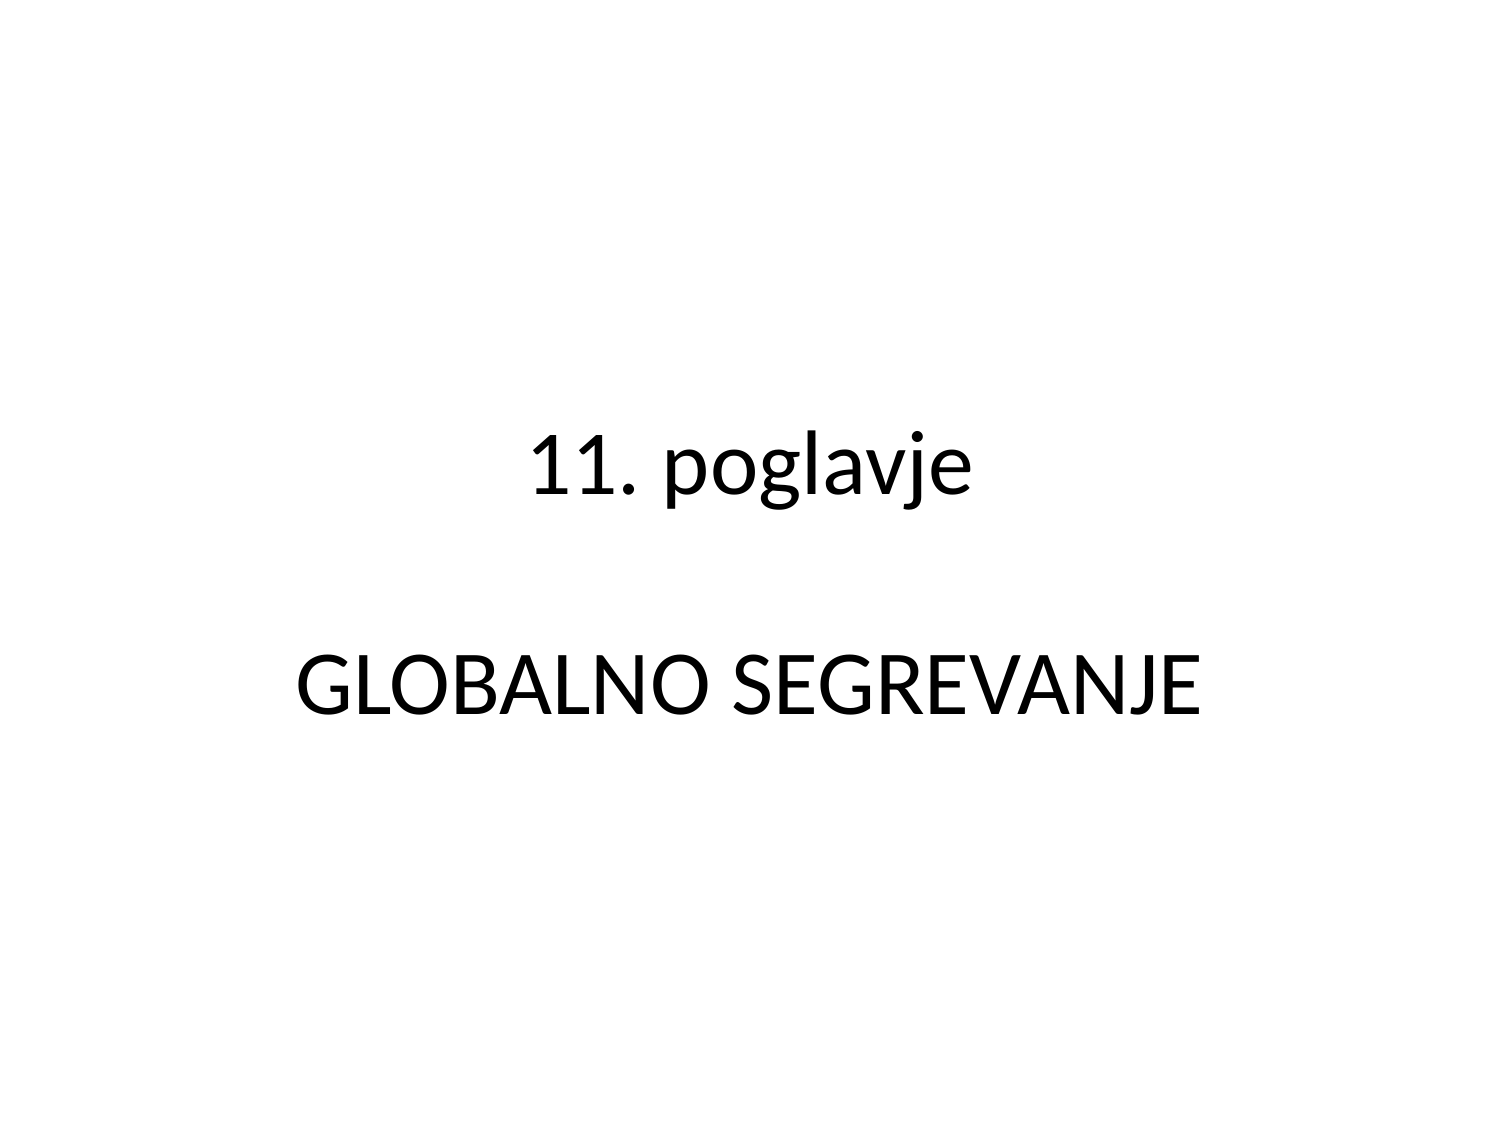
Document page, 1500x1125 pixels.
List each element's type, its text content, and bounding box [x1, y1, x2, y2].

title 11. poglavje GLOBALNO SEGREVANJE [0, 349, 1500, 787]
